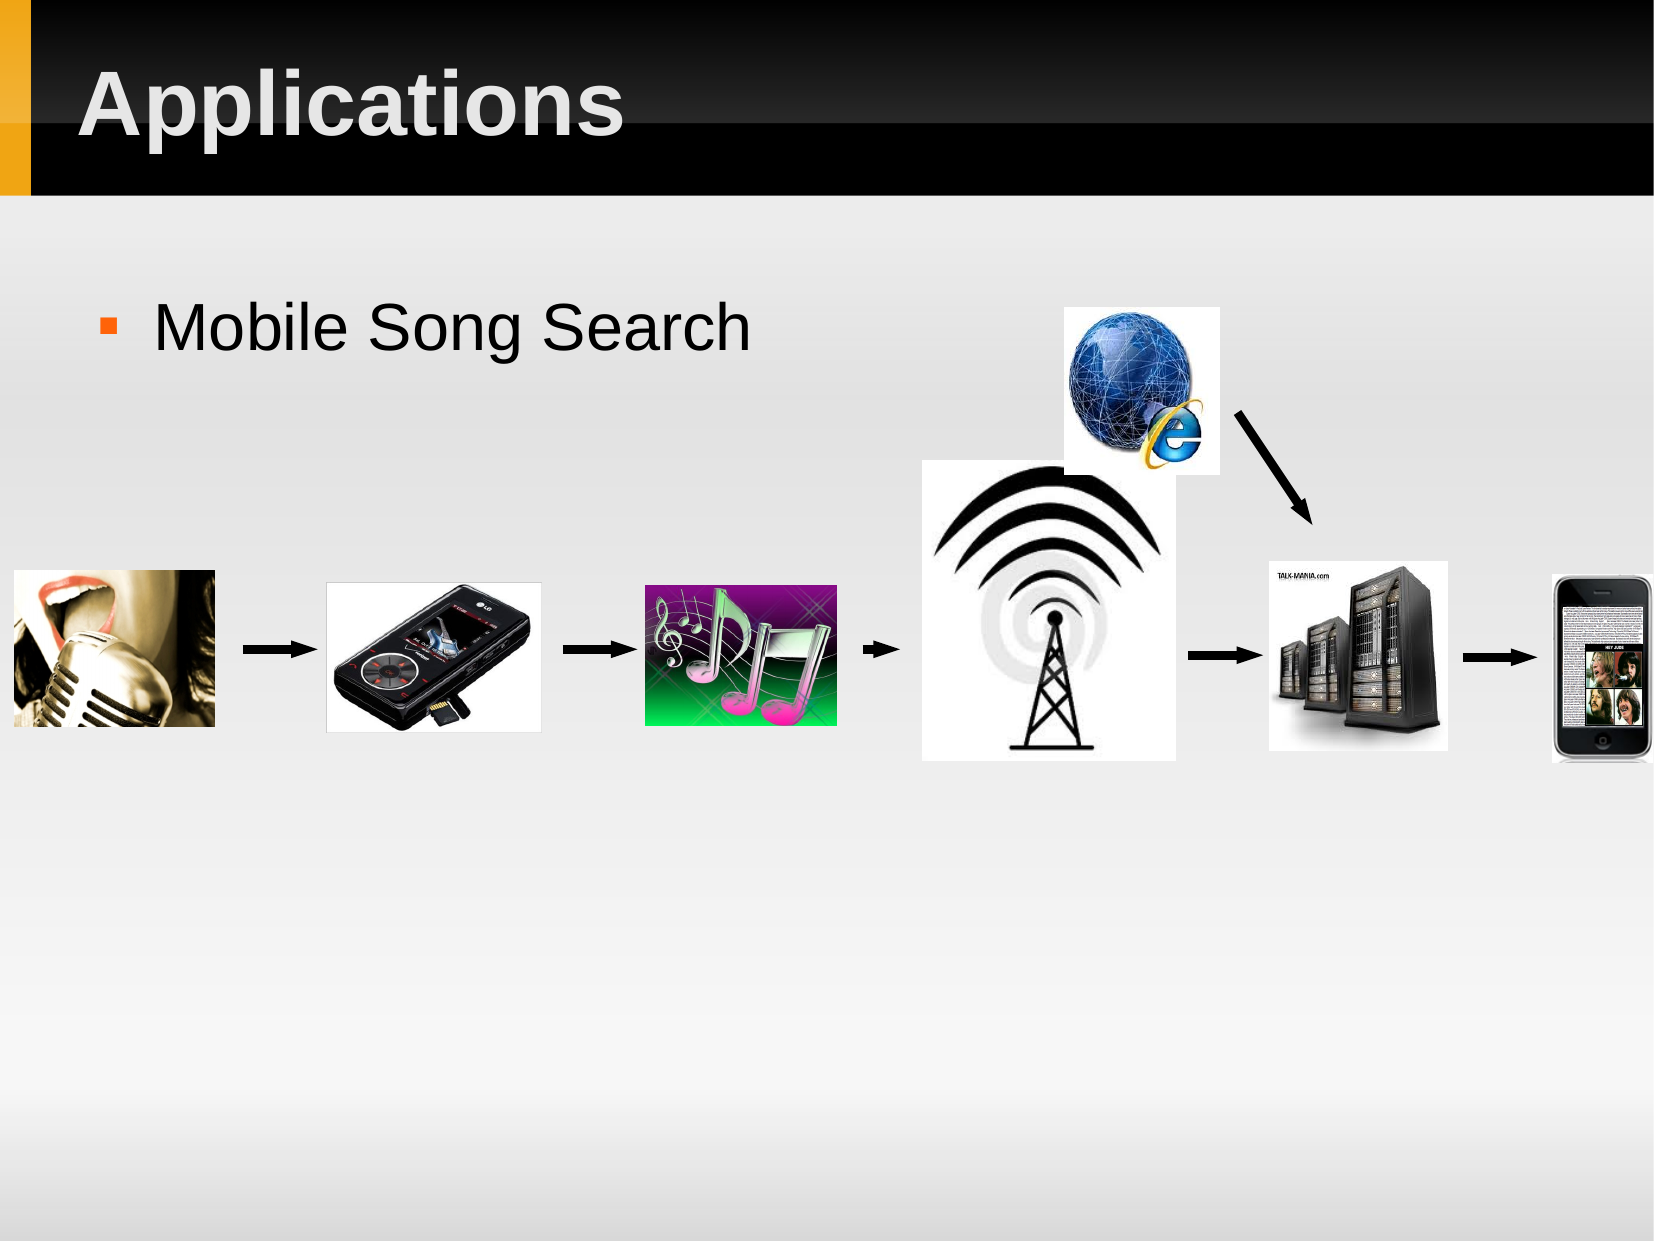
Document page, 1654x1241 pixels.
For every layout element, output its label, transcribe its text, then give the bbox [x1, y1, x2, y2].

picture [0, 0, 1654, 1241]
title Applications [76, 0, 1565, 208]
list Mobile Song Search [82, 290, 1571, 1109]
